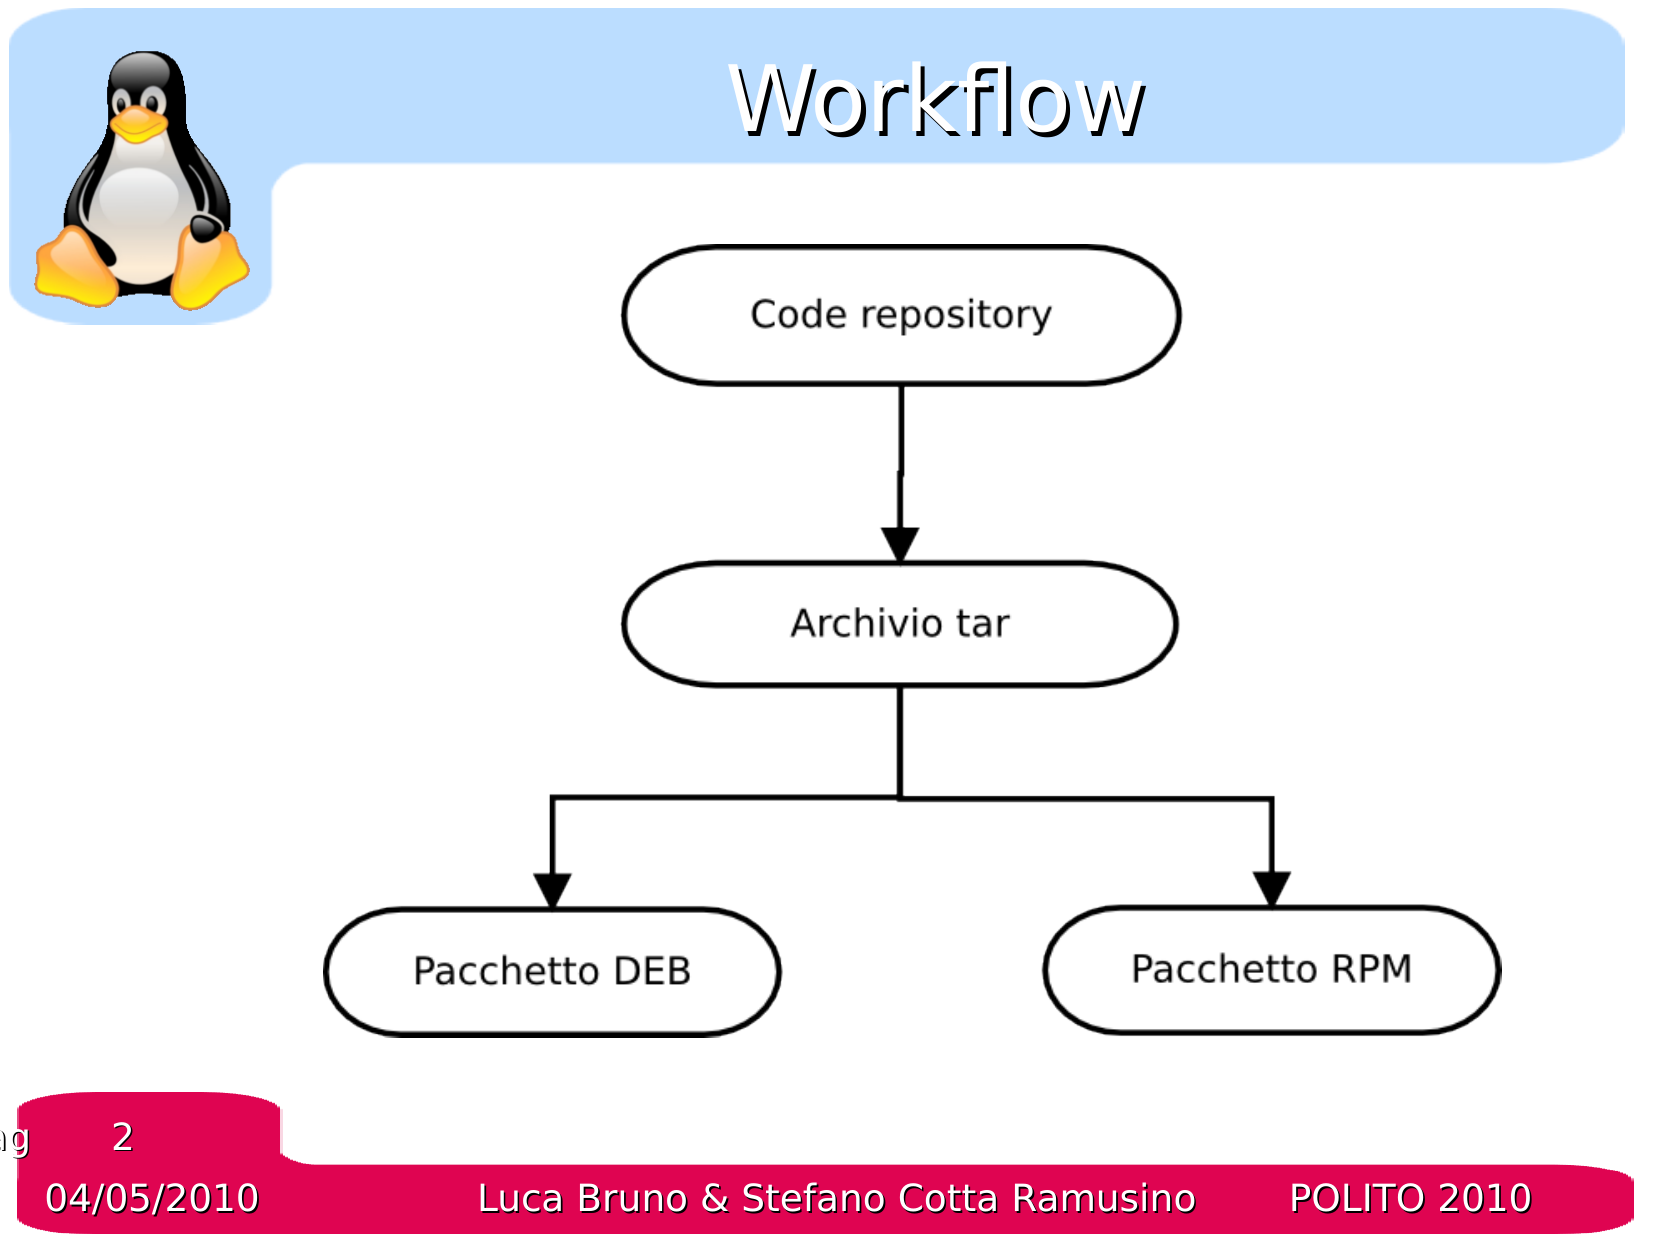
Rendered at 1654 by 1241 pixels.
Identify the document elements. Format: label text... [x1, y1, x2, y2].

picture [17, 1092, 1634, 1234]
text_box Pag <numero> [17, 1108, 266, 1182]
picture [17, 1182, 29, 1234]
text_box 04/05/2010 [29, 1169, 284, 1241]
title Workflow [265, 3, 1636, 196]
text_box Luca Bruno & Stefano Cotta Ramusino POLITO 2010 [462, 1169, 1548, 1241]
picture [9, 8, 1625, 1038]
